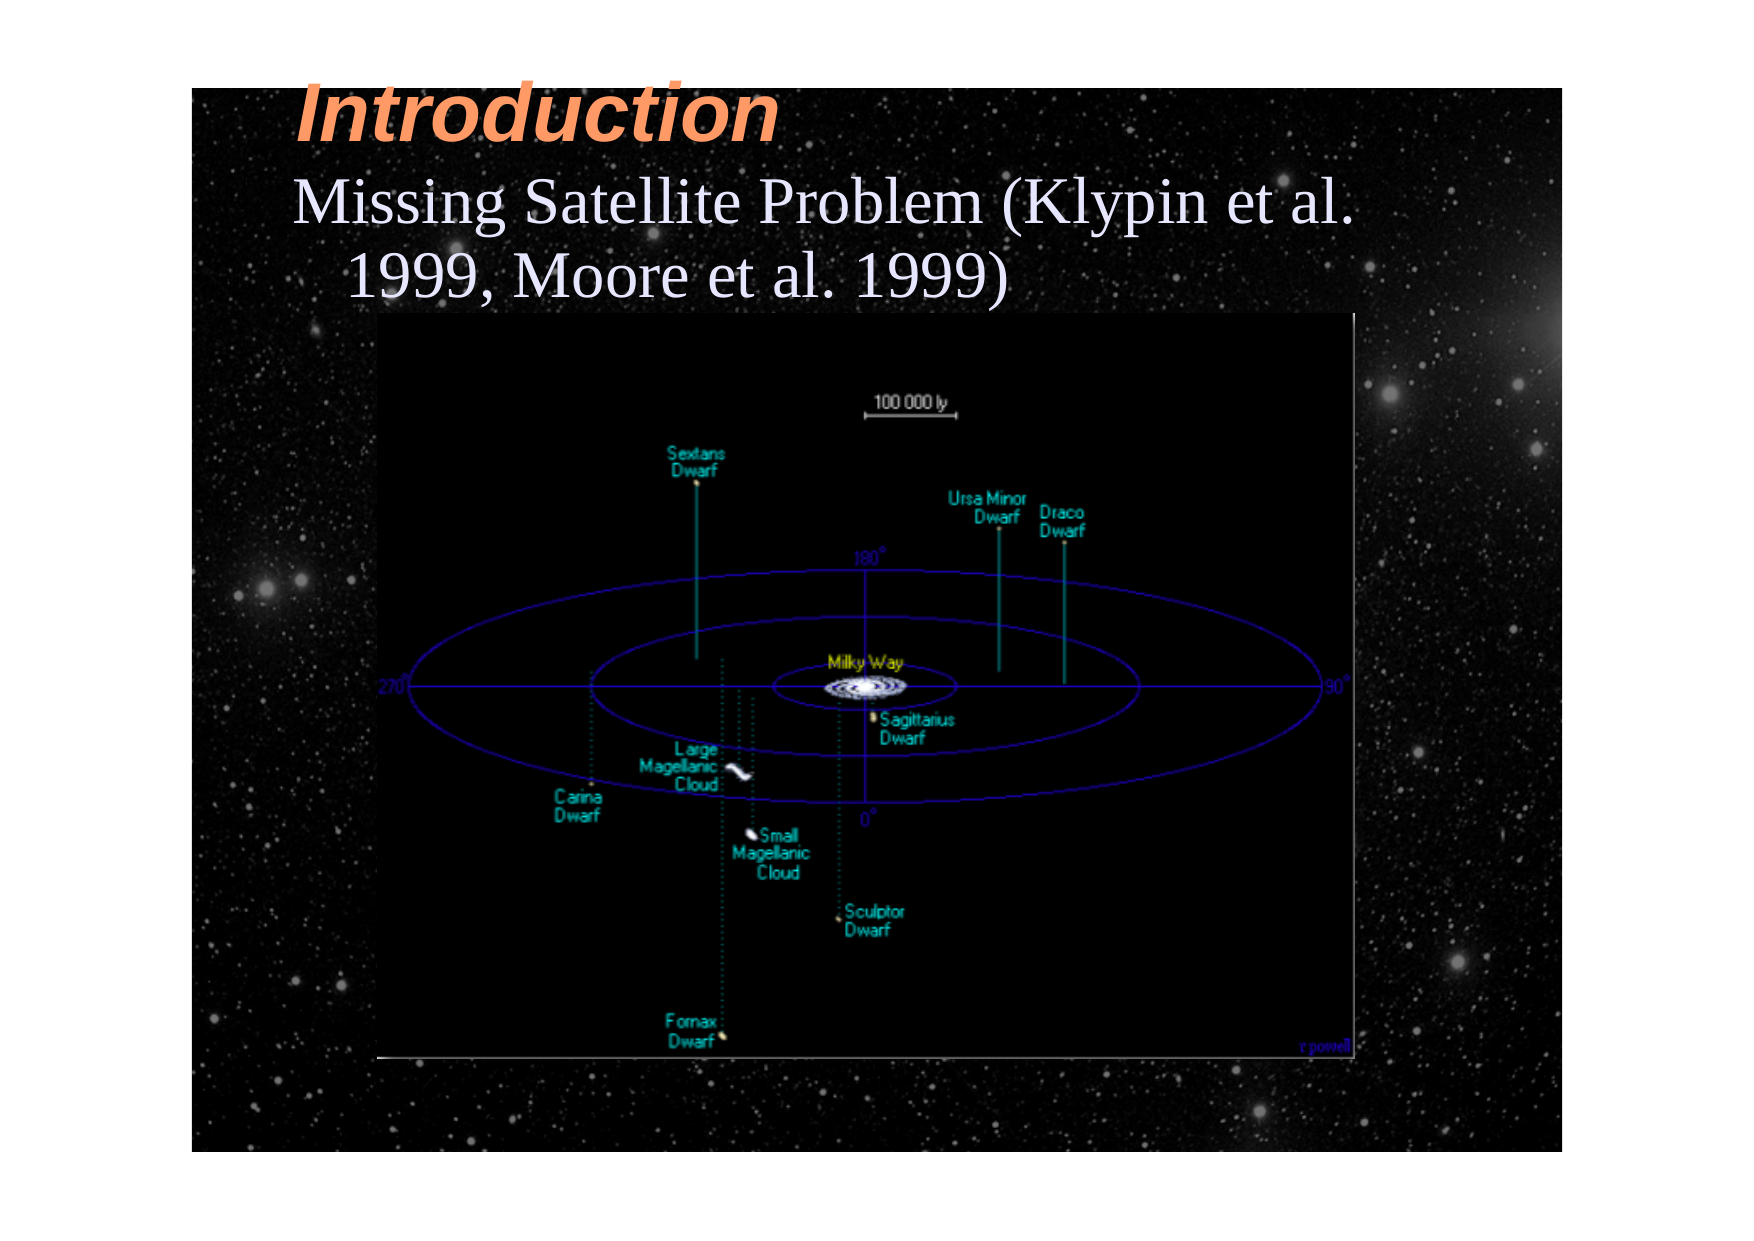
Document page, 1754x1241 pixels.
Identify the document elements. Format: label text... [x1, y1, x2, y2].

title Introduction [296, 88, 1467, 163]
list Missing Satellite Problem (Klypin et al. 1999, Moore et al. 1999) [274, 163, 1467, 858]
picture [191, 88, 1563, 1152]
